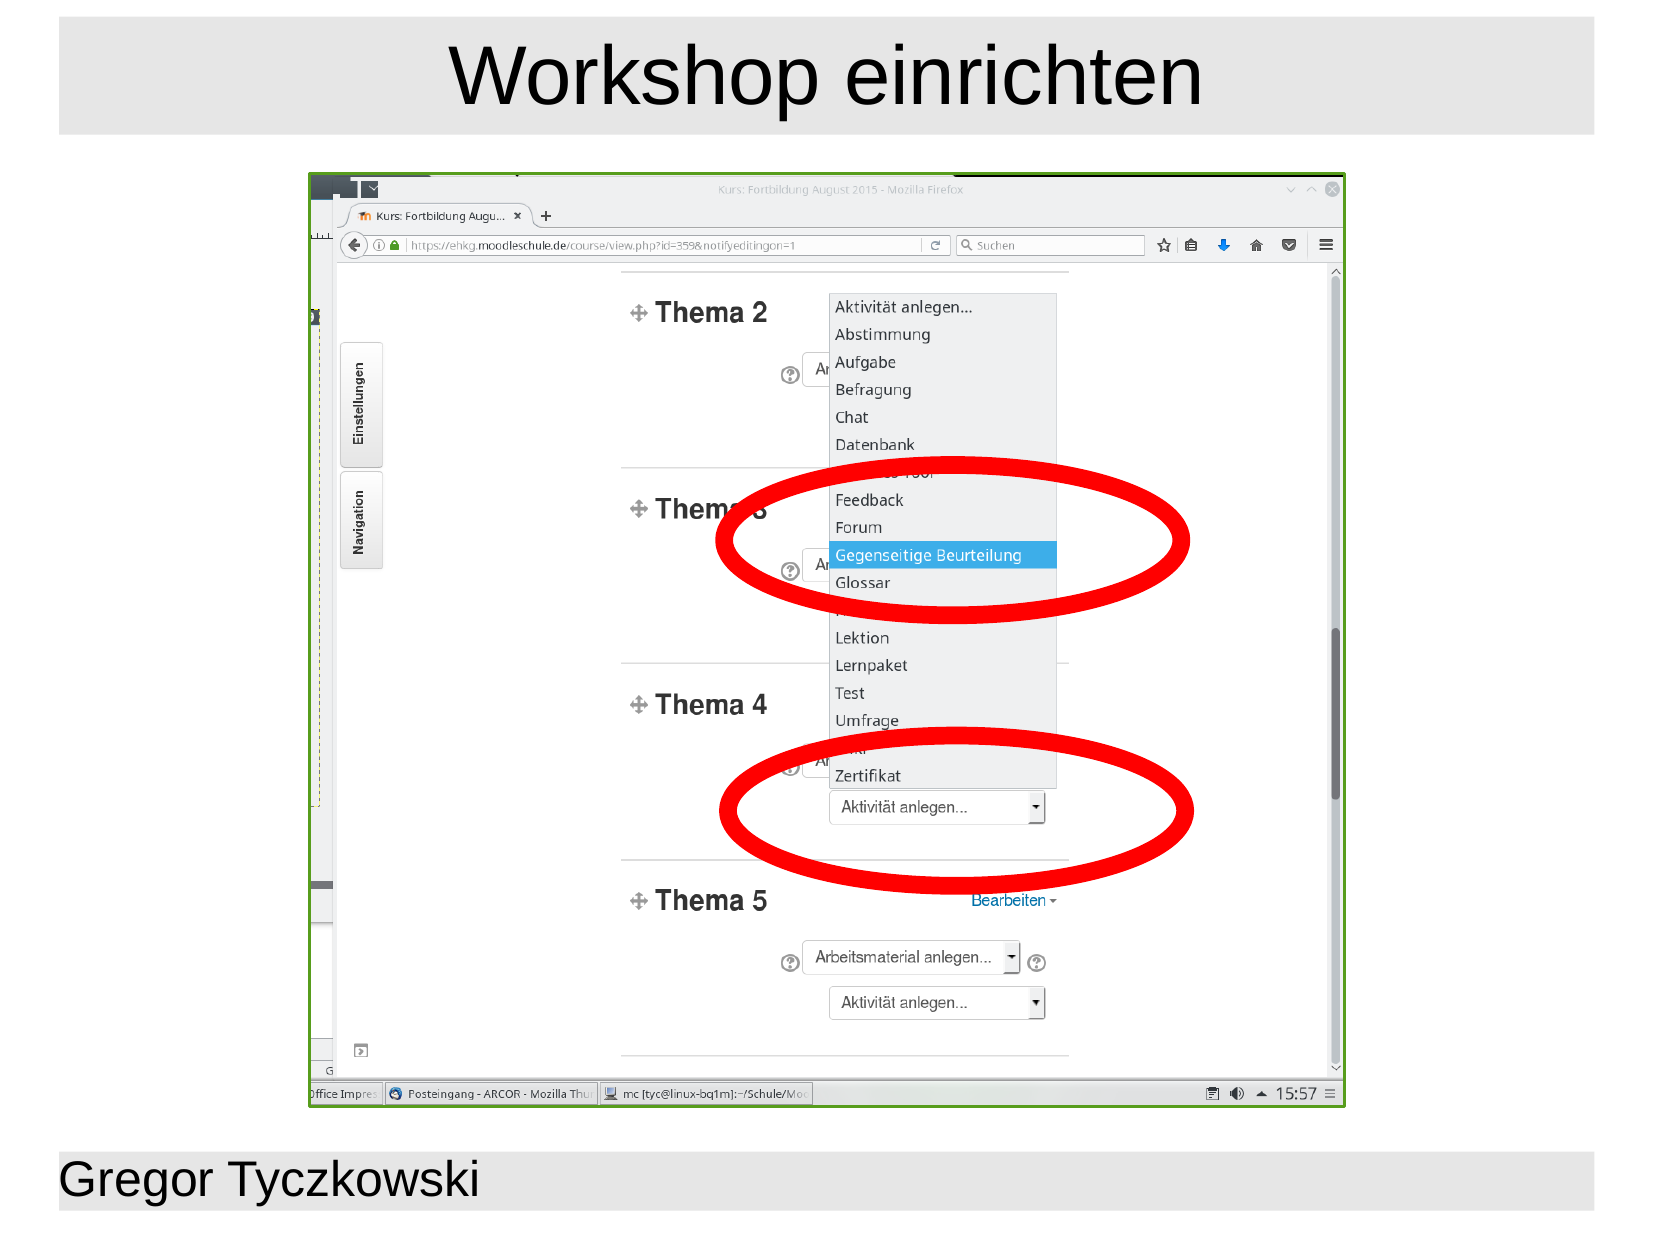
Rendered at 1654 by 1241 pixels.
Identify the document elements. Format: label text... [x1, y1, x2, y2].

picture [310, 175, 1344, 1106]
text_box [724, 465, 1182, 616]
title Workshop einrichten [59, 16, 1595, 135]
text_box [727, 735, 1186, 886]
list Gregor Tyczkowski [59, 1151, 1595, 1211]
